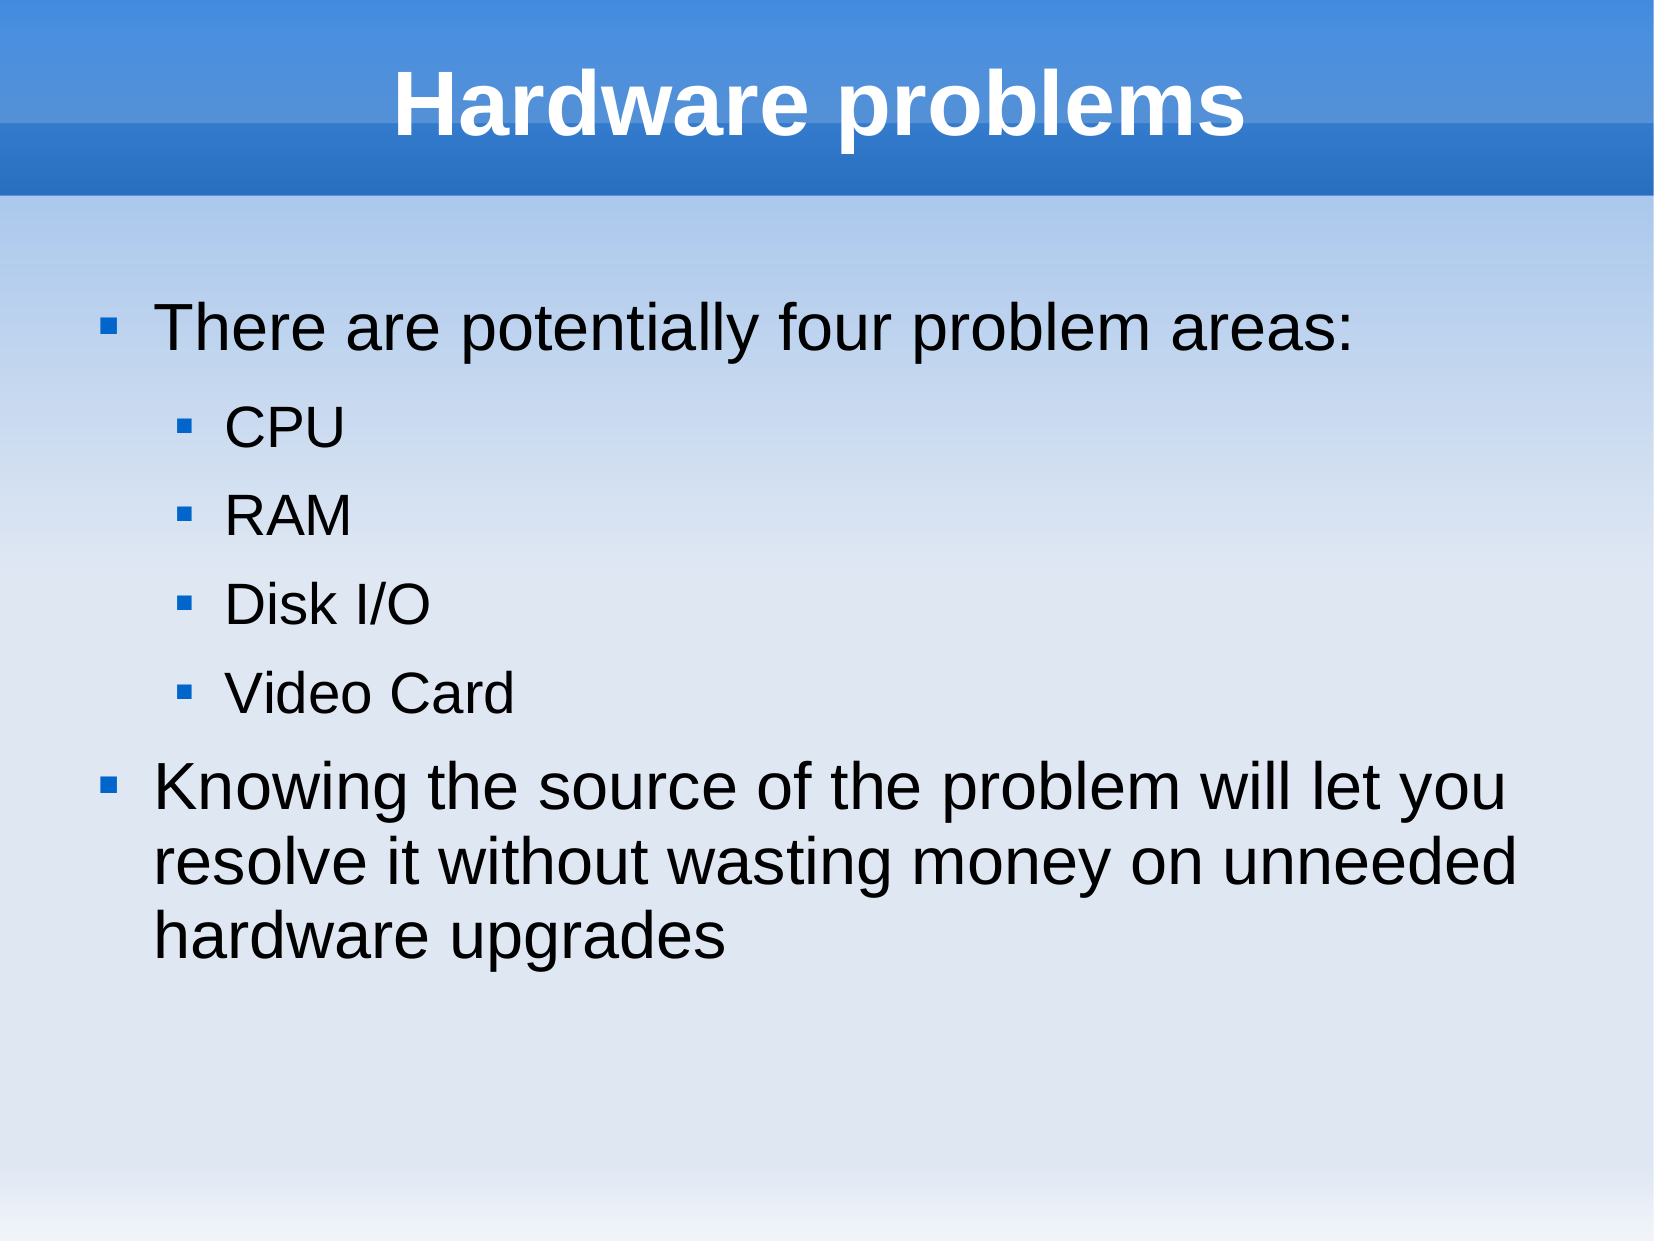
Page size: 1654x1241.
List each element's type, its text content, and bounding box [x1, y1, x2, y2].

list There are potentially four problem areas: CPU RAM Disk I/O Video Card Knowing the source of the problem will let you resolve it without wasting money on unneeded hardware upgrades [82, 290, 1571, 1109]
picture [0, 0, 1654, 1241]
title Hardware problems [76, 0, 1565, 208]
